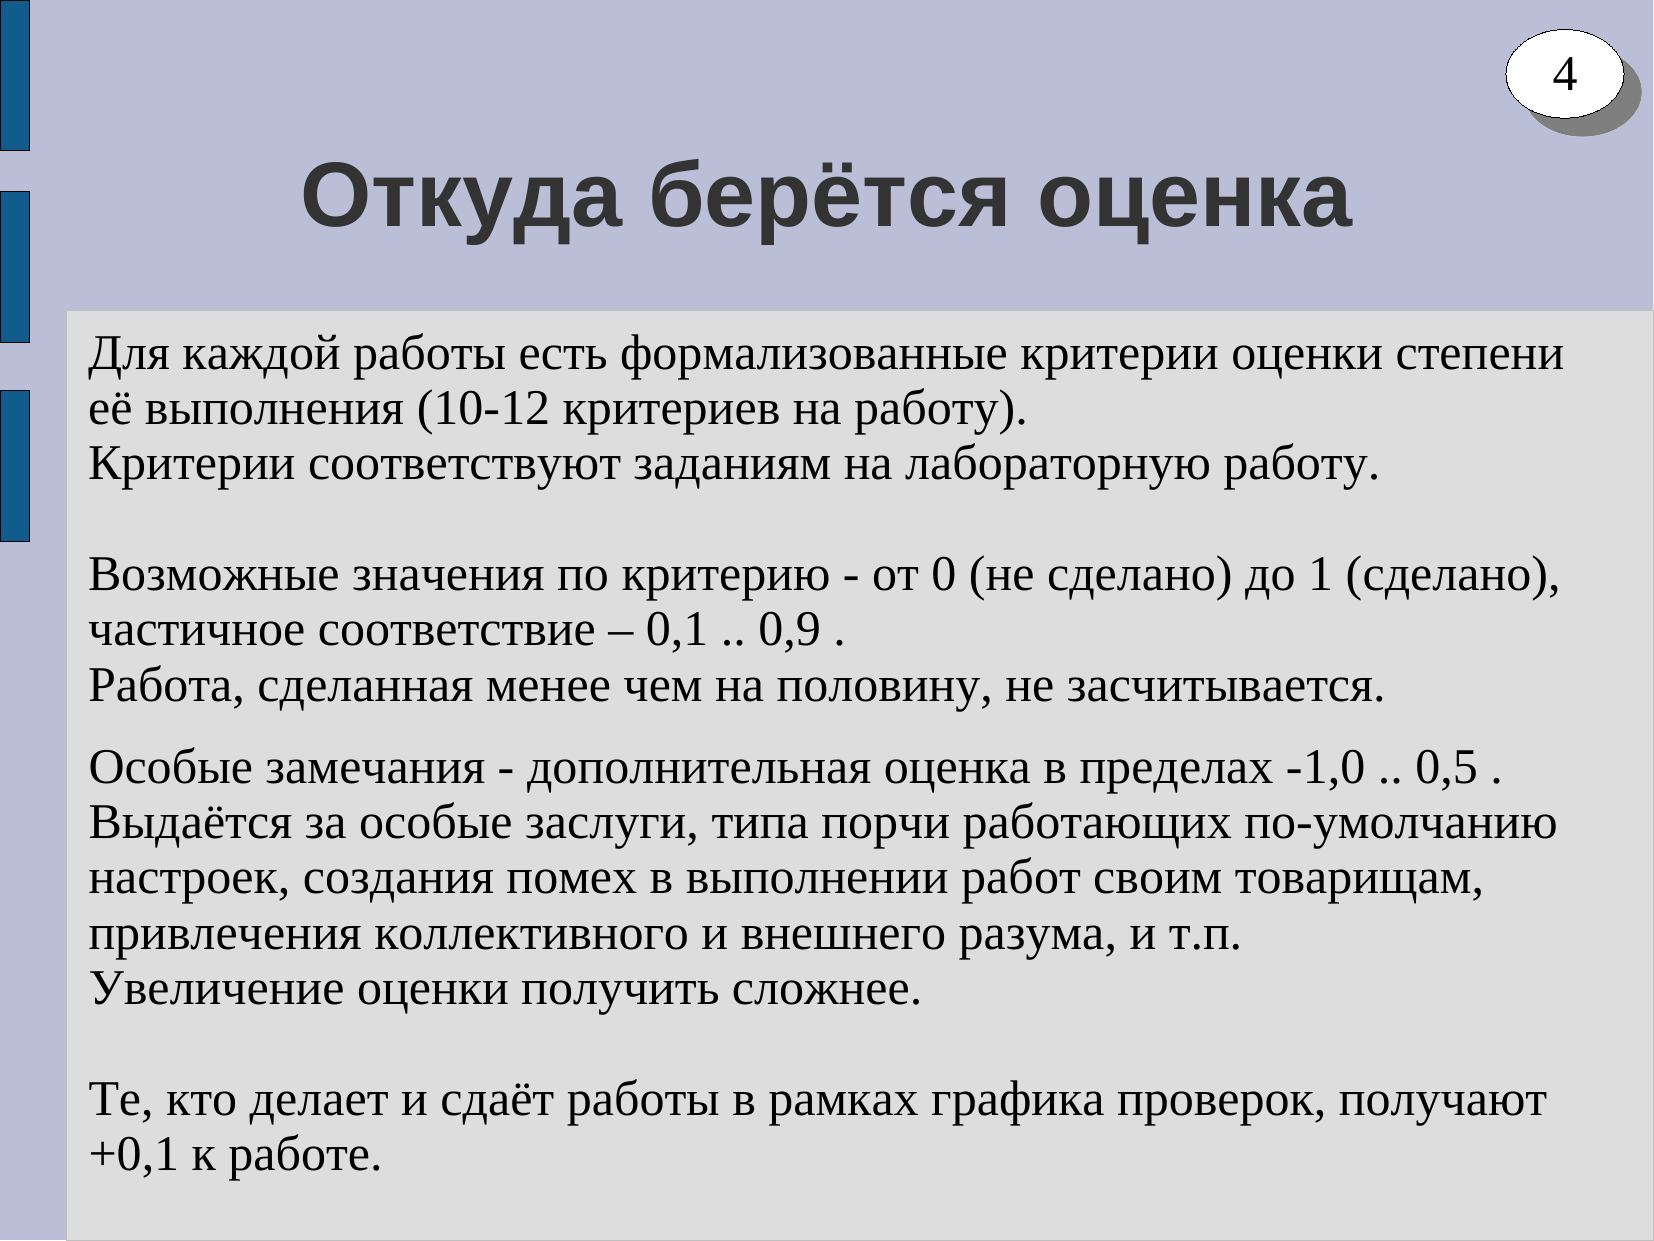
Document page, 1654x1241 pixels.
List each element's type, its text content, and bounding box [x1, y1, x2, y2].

text_box 4 [1505, 29, 1625, 119]
text_box Для каждой работы есть формализованные критерии оценки степени её выполнения (10-12 критериев на работу). Критерии соответствуют заданиям на лабораторную работу. Возможные значения по критерию - от 0 (не сделано) до 1 (сделано), частичное соответствие – 0,1 .. 0,9 . Работа, сделанная менее чем на половину, не засчитывается. [88, 324, 1565, 712]
text_box Особые замечания - дополнительная оценка в пределах -1,0 .. 0,5 . Выдаётся за особые заслуги, типа порчи работающих по-умолчанию настроек, создания помех в выполнении работ своим товарищам, привлечения коллективного и внешнего разума, и т.п. Увеличение оценки получить сложнее. Те, кто делает и сдаёт работы в рамках графика проверок, получают +0,1 к работе. [88, 738, 1570, 1182]
title Откуда берётся оценка [121, 91, 1534, 299]
